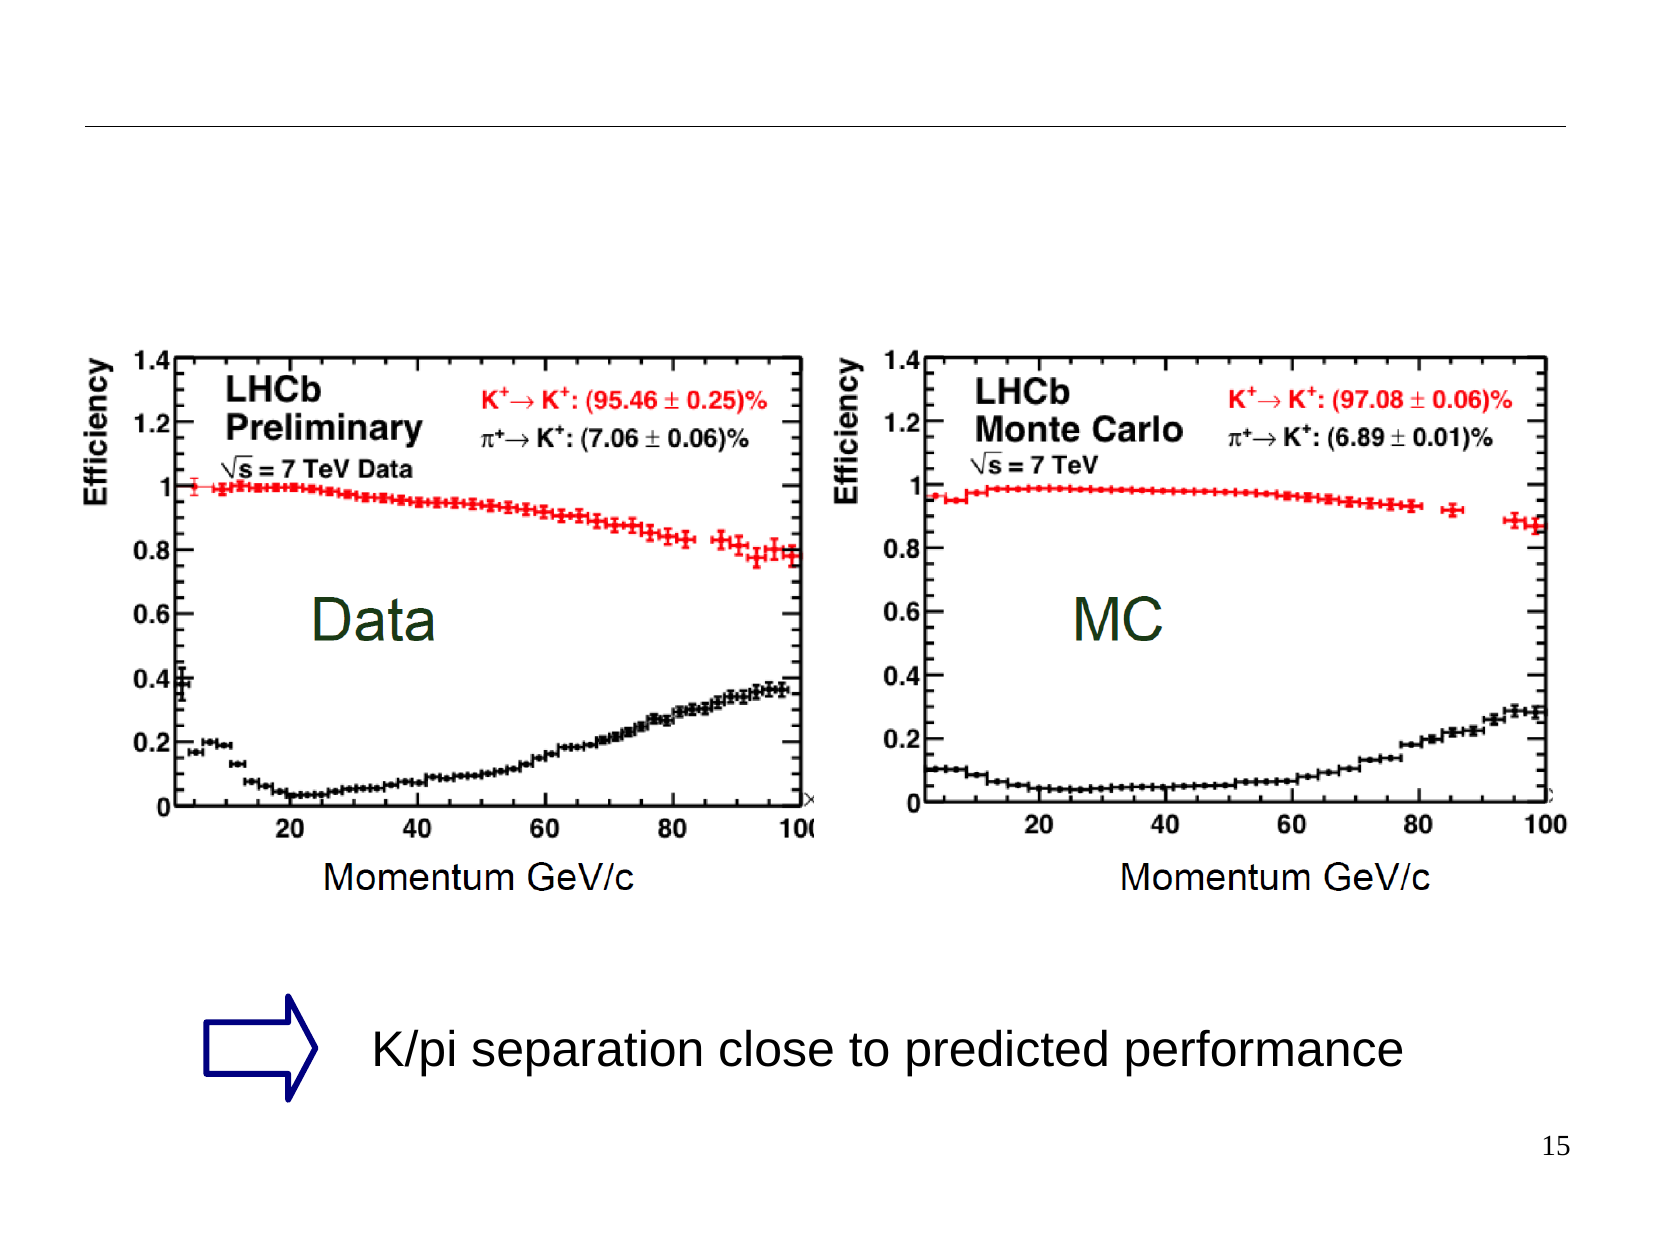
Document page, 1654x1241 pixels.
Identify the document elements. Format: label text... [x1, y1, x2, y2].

picture [79, 330, 1568, 905]
text_box K/pi separation close to predicted performance [356, 1014, 1420, 1085]
